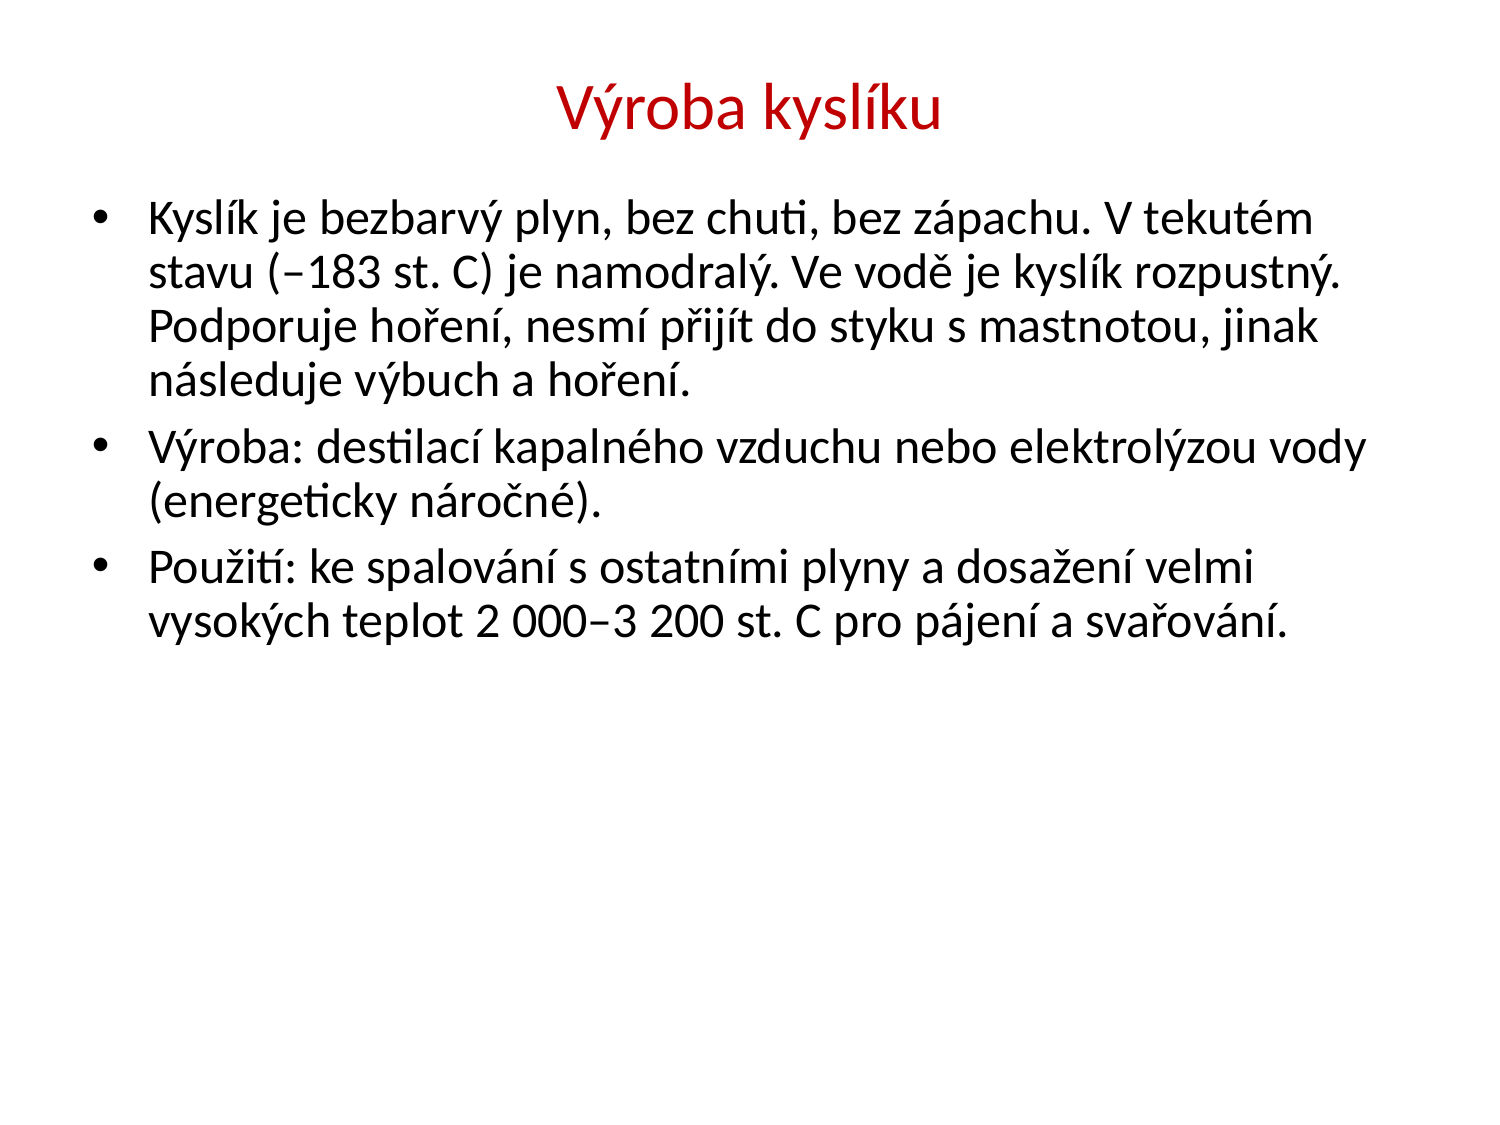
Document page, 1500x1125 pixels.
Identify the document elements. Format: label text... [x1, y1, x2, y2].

title Výroba kyslíku [75, 45, 1426, 161]
list Kyslík je bezbarvý plyn, bez chuti, bez zápachu. V tekutém stavu (–183 st. C) je namodralý. Ve vodě je kyslík rozpustný. Podporuje hoření, nesmí přijít do styku s mastnotou, jinak následuje výbuch a hoření. Výroba: destilací kapalného vzduchu nebo elektrolýzou vody (energeticky náročné). Použití: ke spalování s ostatními plyny a dosažení velmi vysokých teplot 2 000–3 200 st. C pro pájení a svařování. [76, 184, 1427, 1010]
